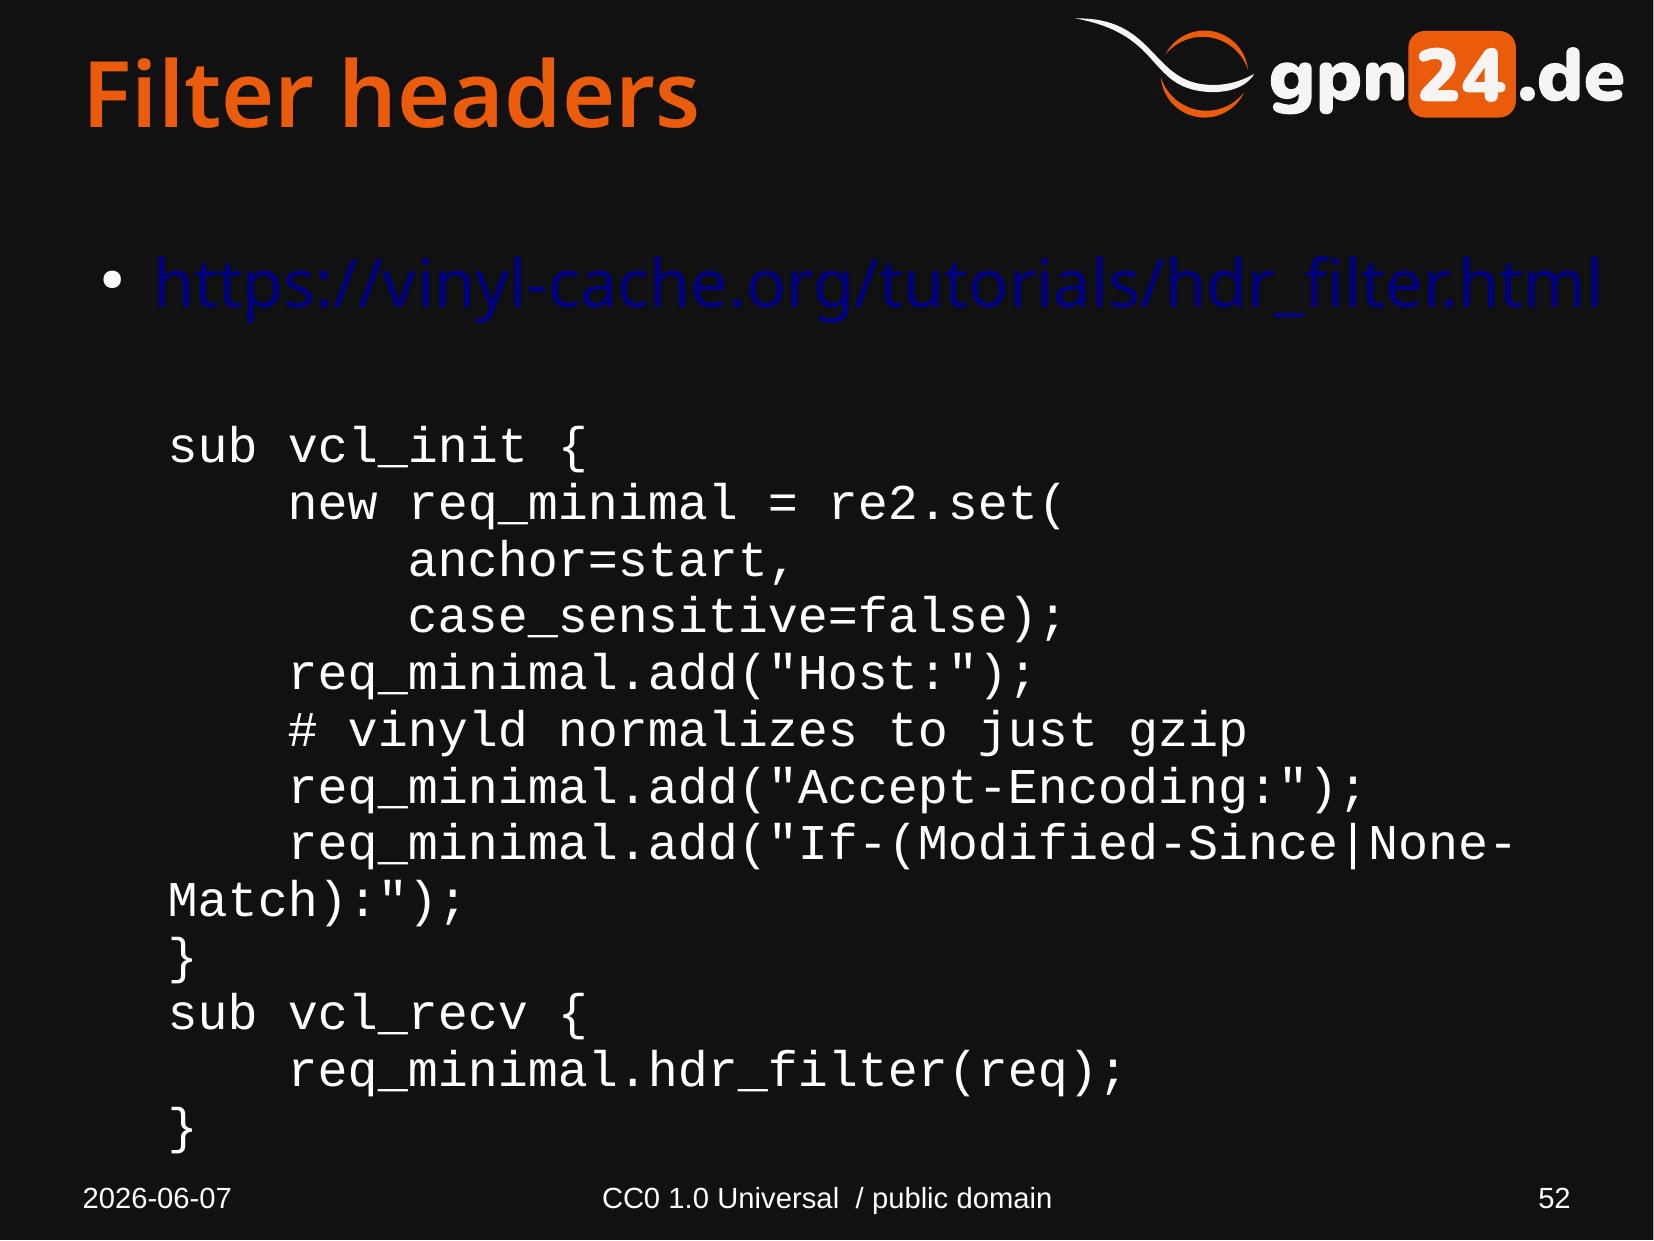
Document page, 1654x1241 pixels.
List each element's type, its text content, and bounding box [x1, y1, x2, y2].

text_box sub vcl_init { new req_minimal = re2.set( anchor=start, case_sensitive=false); req_minimal.add("Host:"); # vinyld normalizes to just gzip req_minimal.add("Accept-Encoding:"); req_minimal.add("If-(Modified-Since|None-Match):"); } sub vcl_recv { req_minimal.hdr_filter(req); } [152, 413, 1565, 1166]
list https://vinyl-cache.org/tutorials/hdr_filter.html [82, 236, 1625, 956]
title Filter headers [82, 28, 1004, 155]
